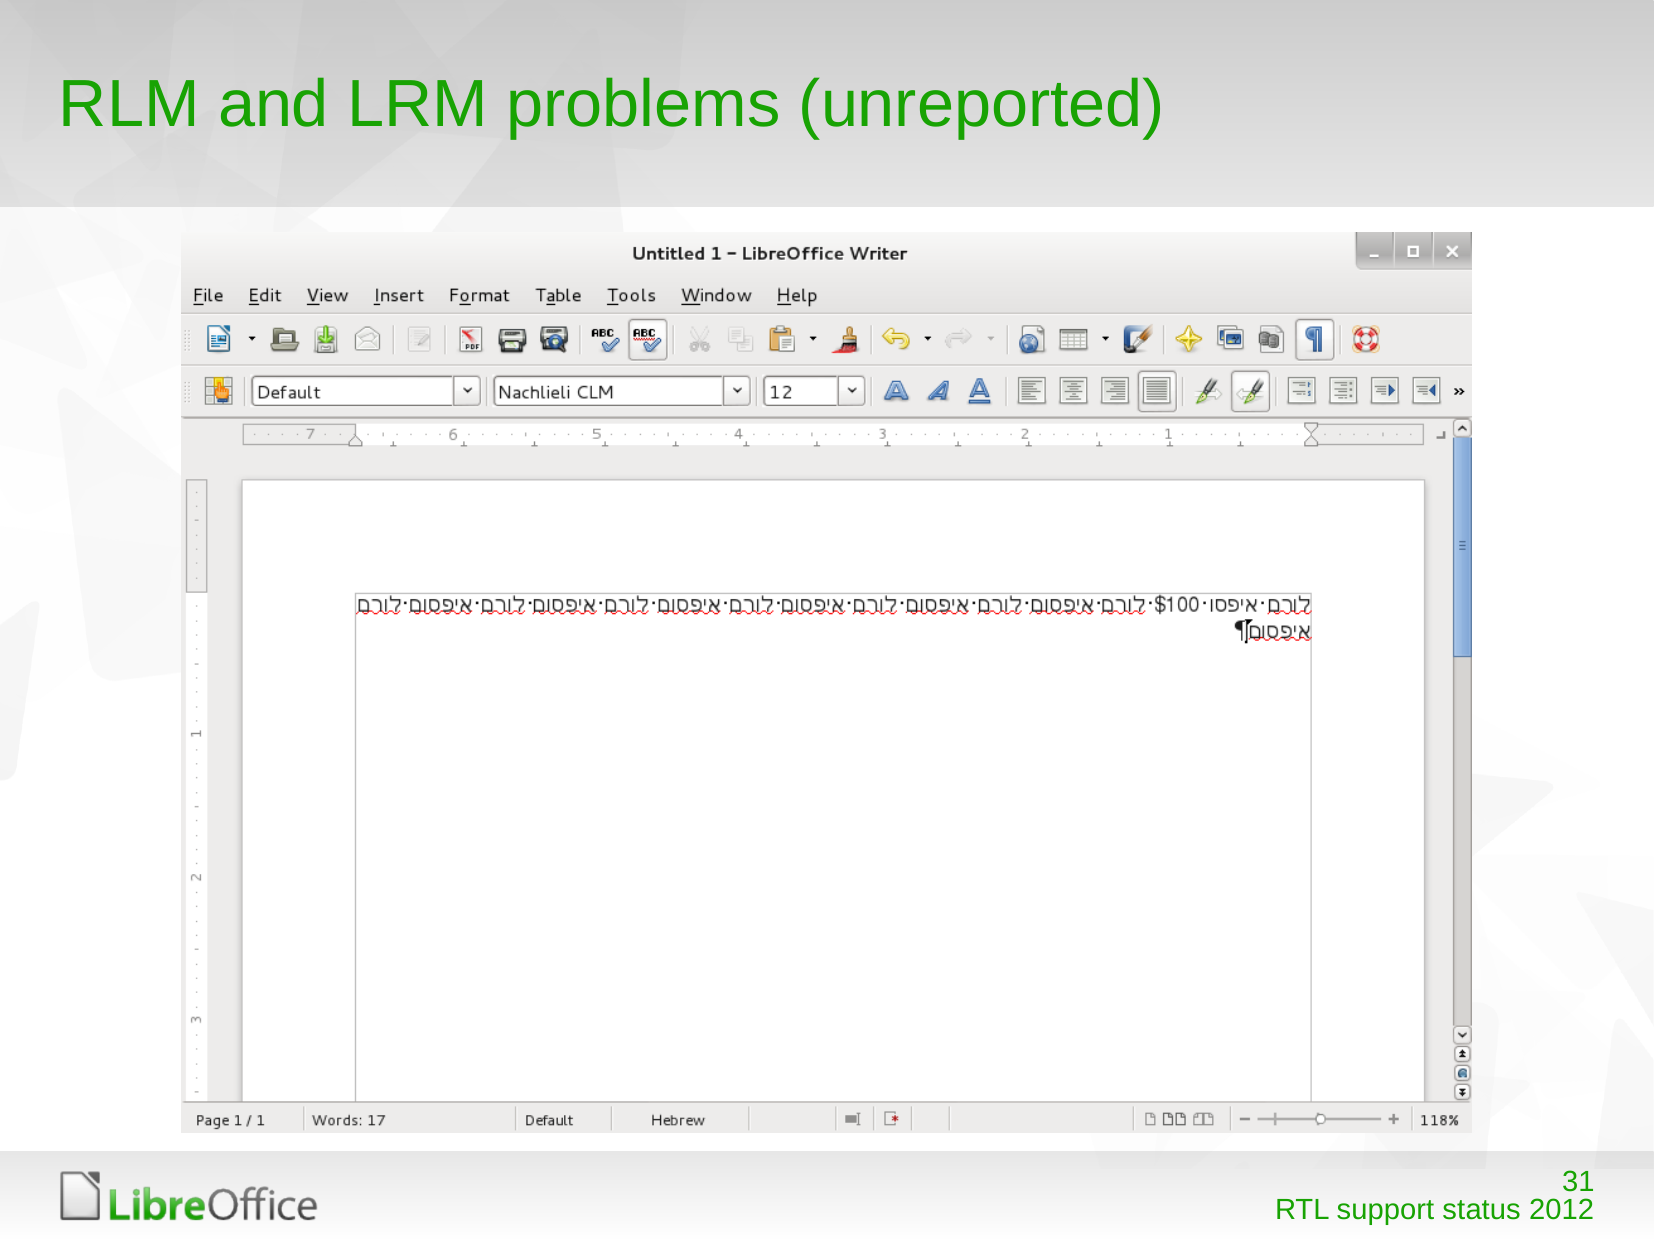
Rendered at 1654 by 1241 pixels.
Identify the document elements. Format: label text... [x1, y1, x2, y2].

picture [41, 1152, 337, 1240]
title RLM and LRM problems (unreported) [59, 29, 1595, 178]
picture [0, 0, 1654, 1169]
